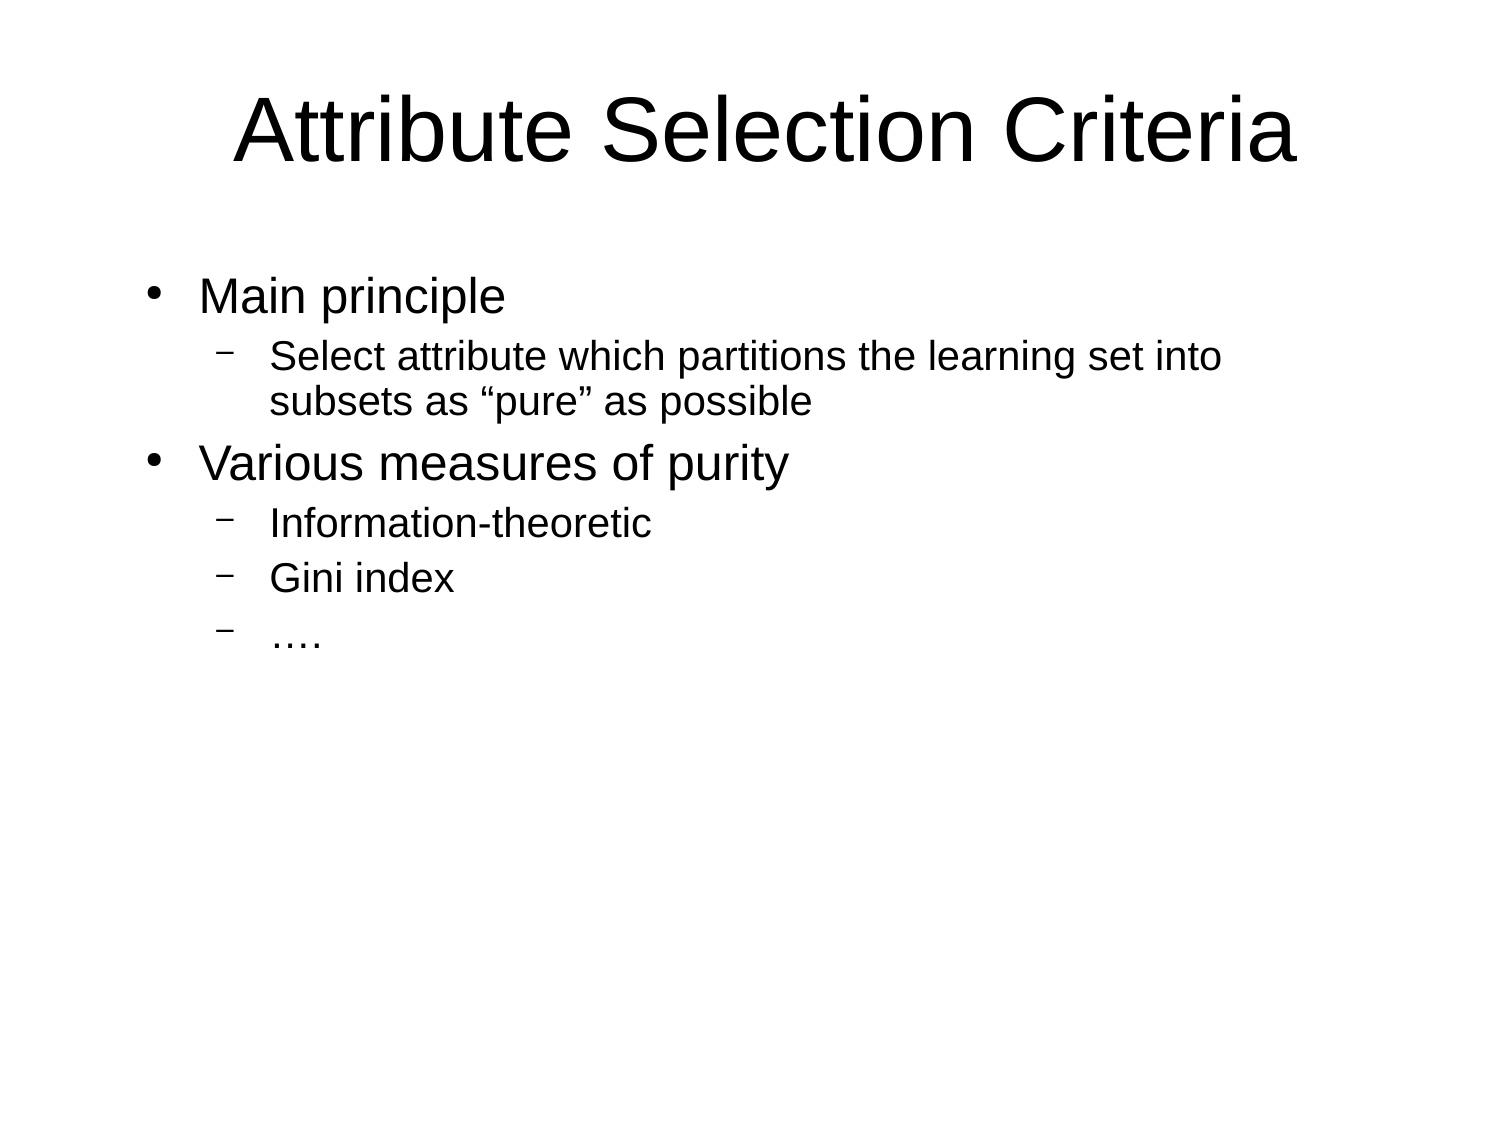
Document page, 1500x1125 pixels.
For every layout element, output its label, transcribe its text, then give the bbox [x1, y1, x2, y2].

list Main principle Select attribute which partitions the learning set into subsets as “pure” as possible Various measures of purity Information-theoretic Gini index …. [112, 262, 1388, 1013]
title Attribute Selection Criteria [24, 0, 1476, 188]
